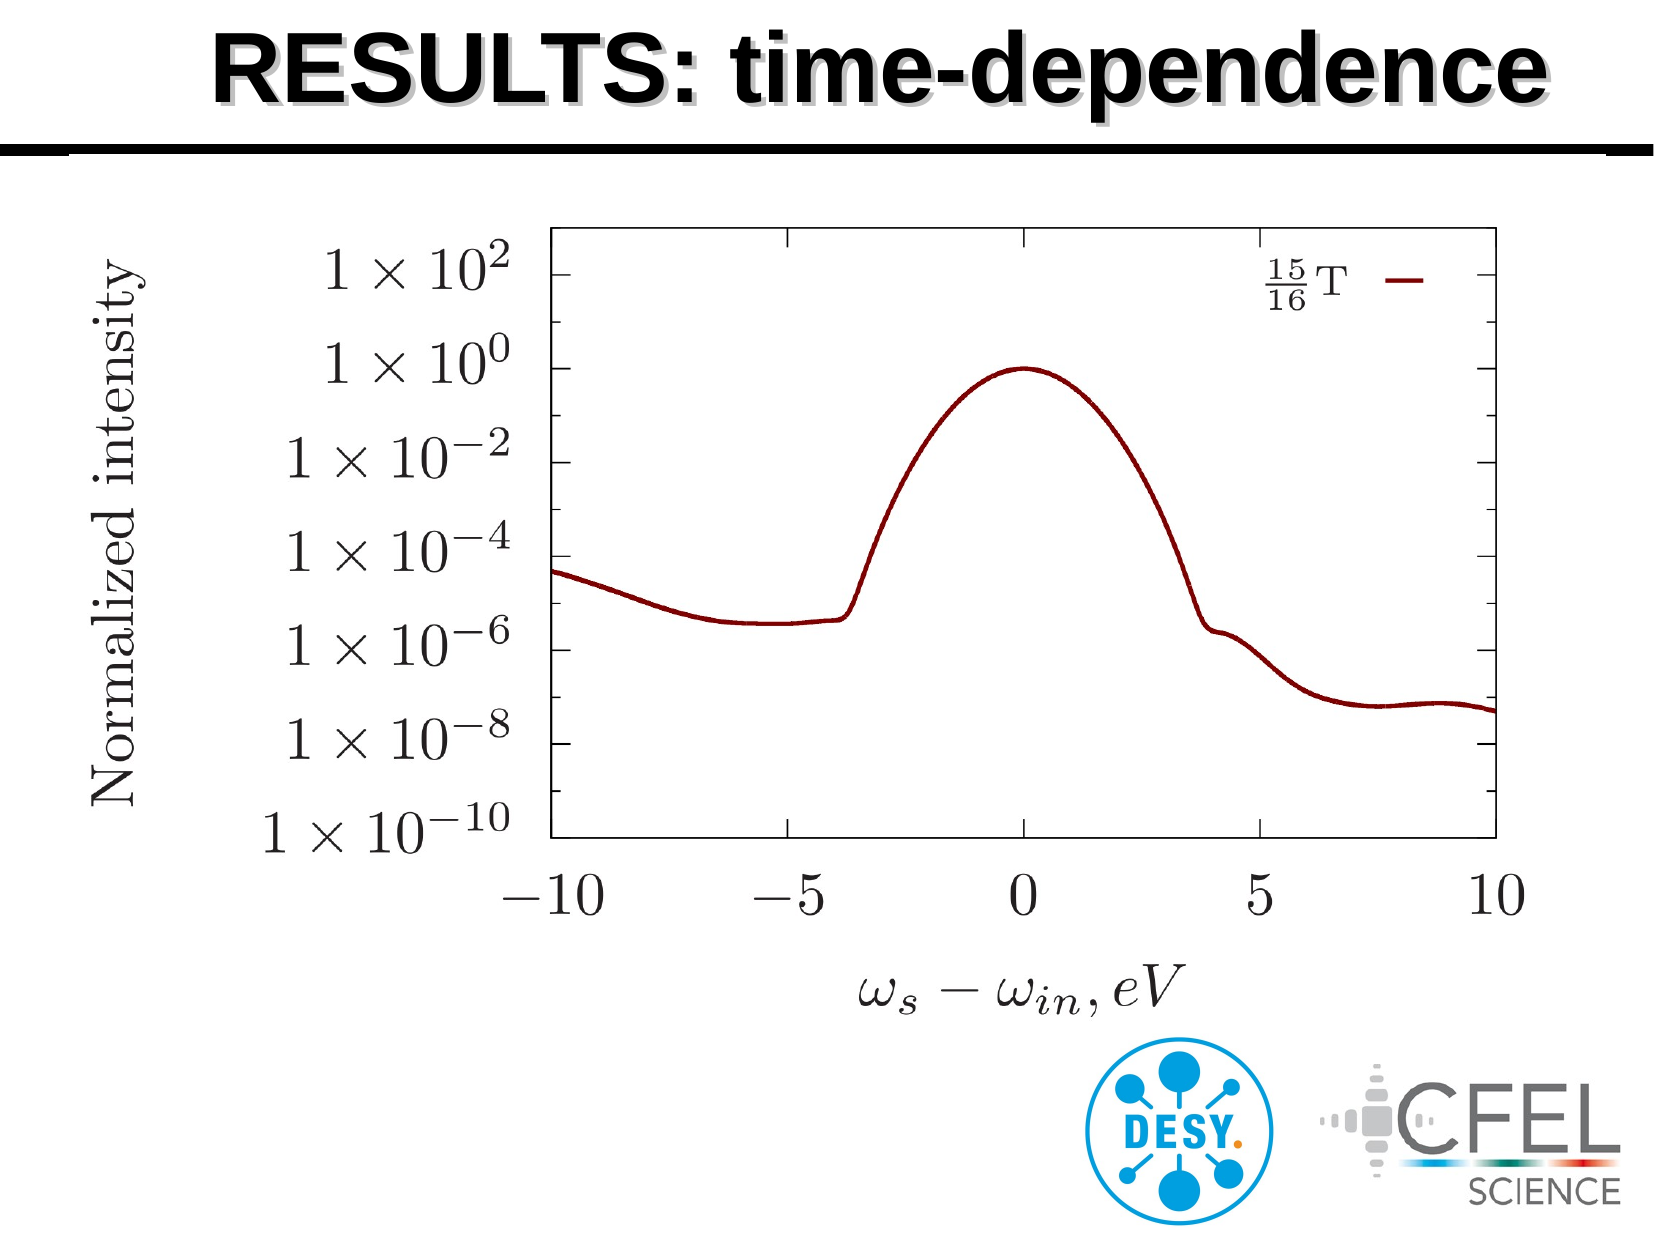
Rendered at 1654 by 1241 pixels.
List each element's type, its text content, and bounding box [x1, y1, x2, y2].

picture [69, 154, 1606, 1231]
title RESULTS: time-dependence [0, 0, 1654, 151]
picture [1320, 1064, 1621, 1213]
text_box [30, 8, 736, 247]
